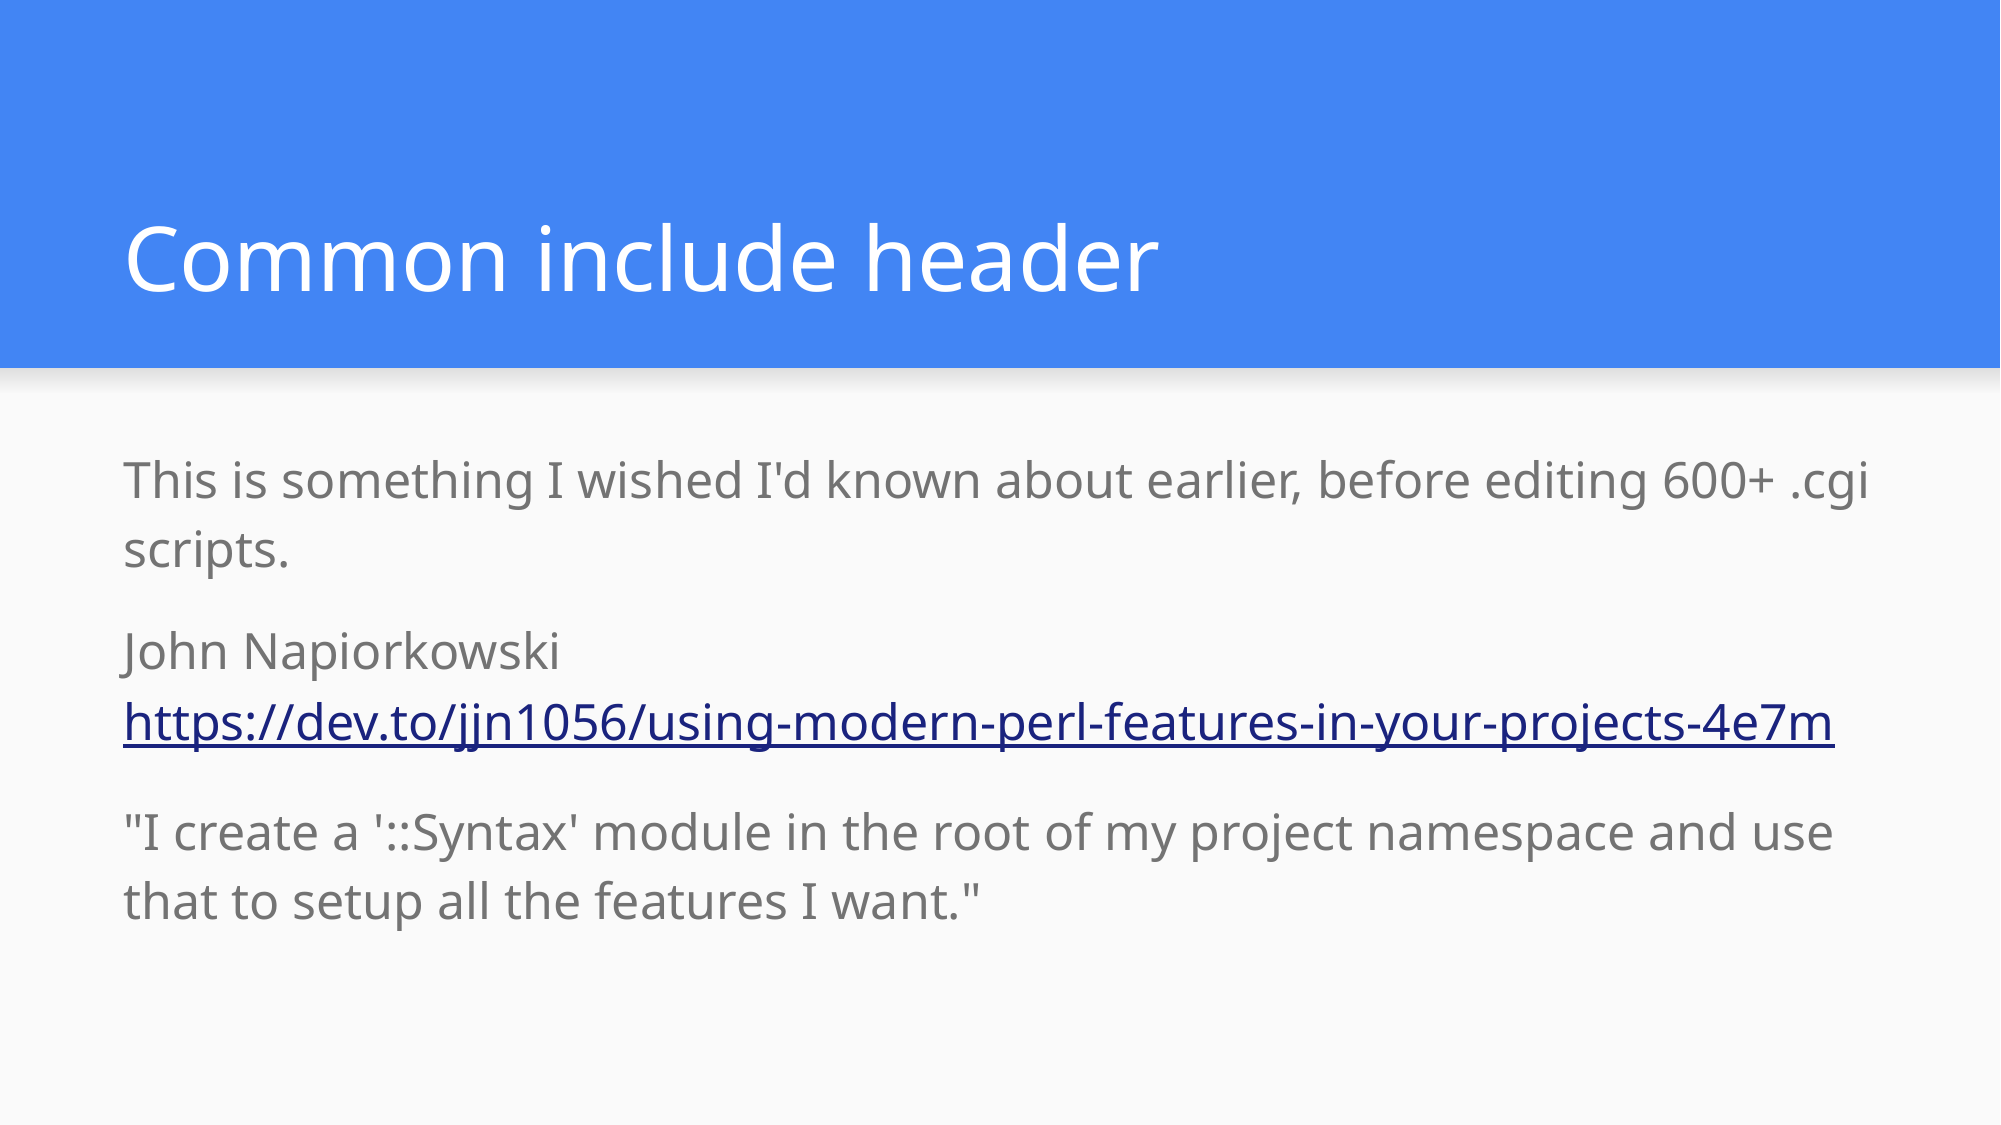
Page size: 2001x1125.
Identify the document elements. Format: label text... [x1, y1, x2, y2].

list This is something I wished I'd known about earlier, before editing 600+ .cgi scripts. John Napiorkowski https://dev.to/jjn1056/using-modern-perl-features-in-your-projects-4e7m "I create a '::Syntax' module in the root of my project namespace and use that to setup all the features I want." [103, 419, 1902, 1013]
title Common include header [103, 161, 1902, 330]
